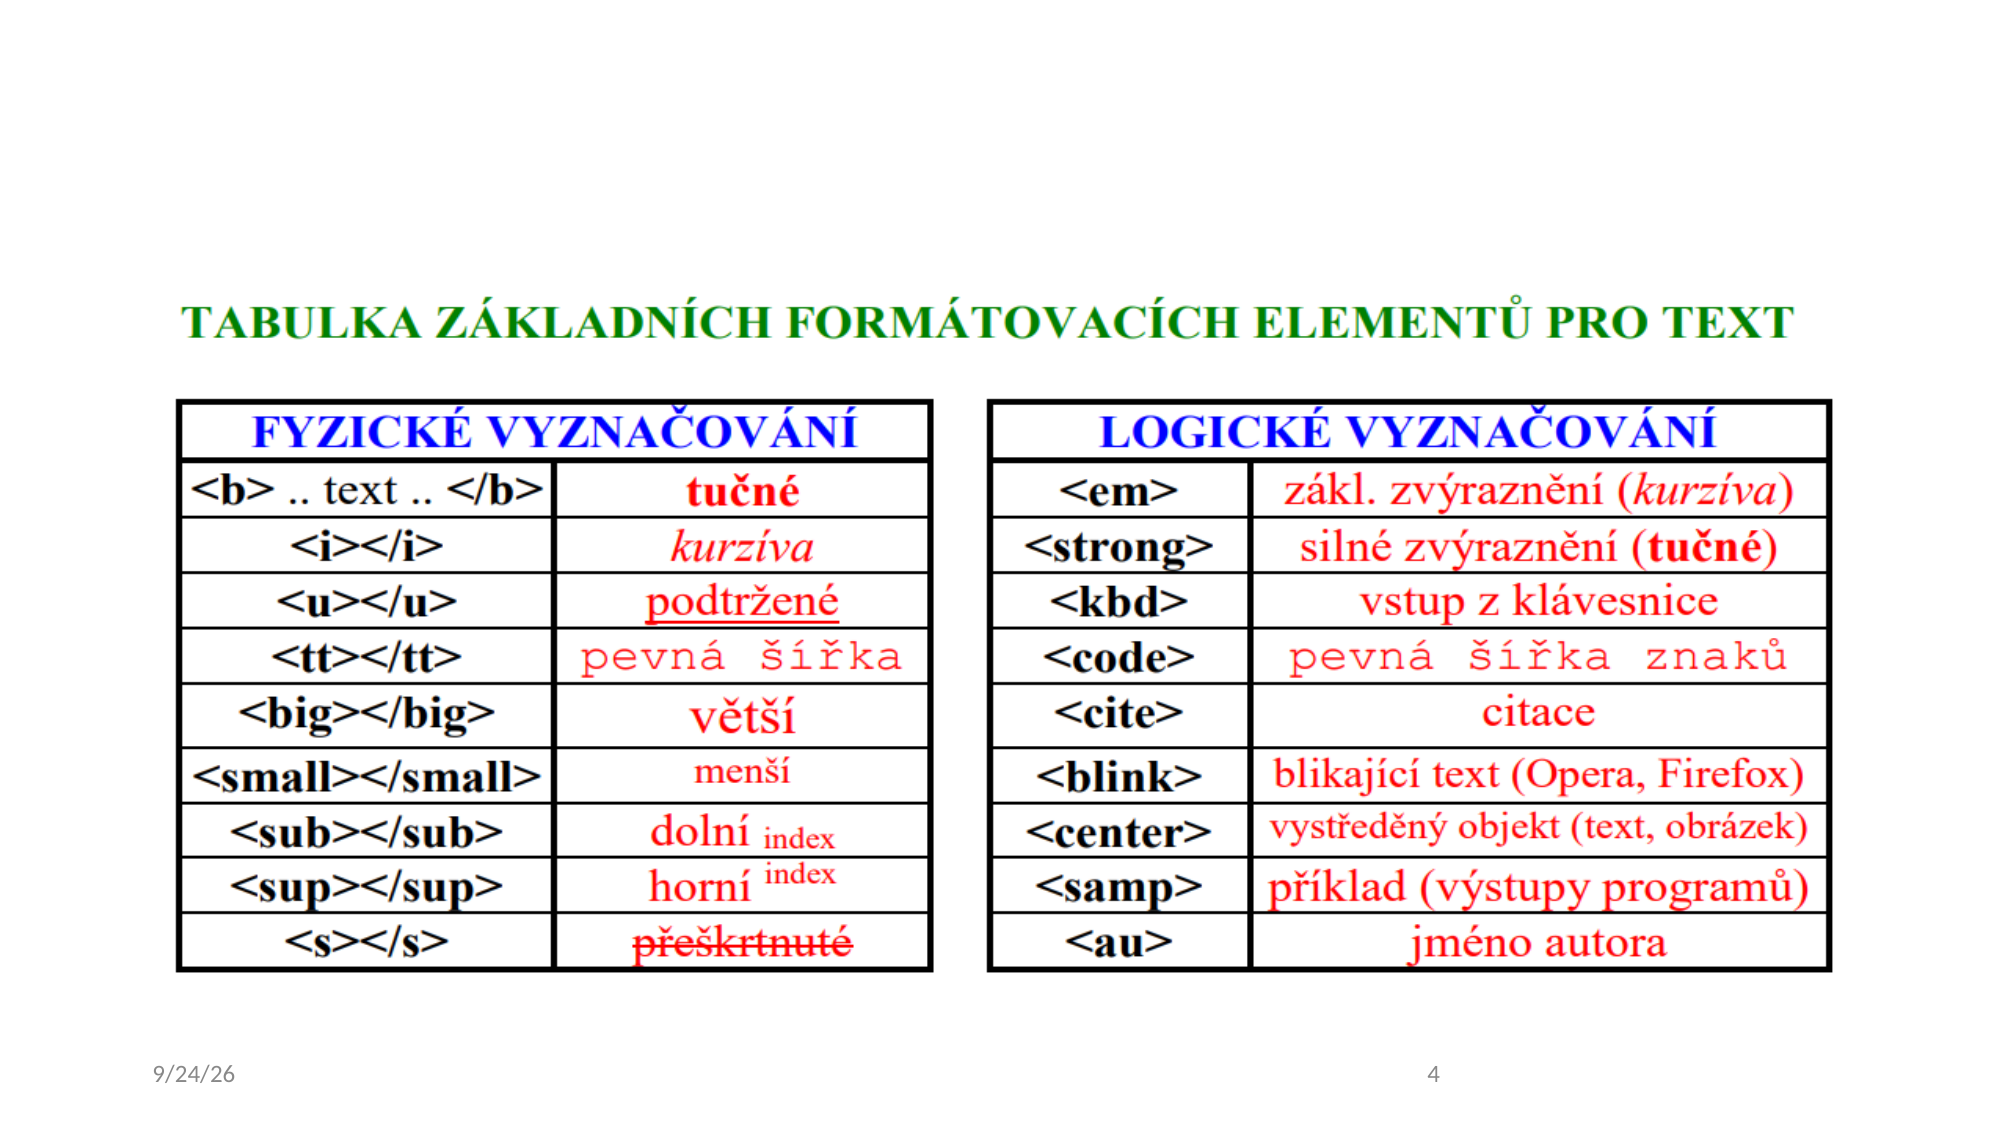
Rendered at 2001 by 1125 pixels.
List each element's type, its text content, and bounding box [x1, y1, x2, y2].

picture [137, 281, 1864, 996]
slide_number 4 [1412, 1042, 1863, 1103]
slide_number 10/19/2023 [137, 1042, 588, 1103]
